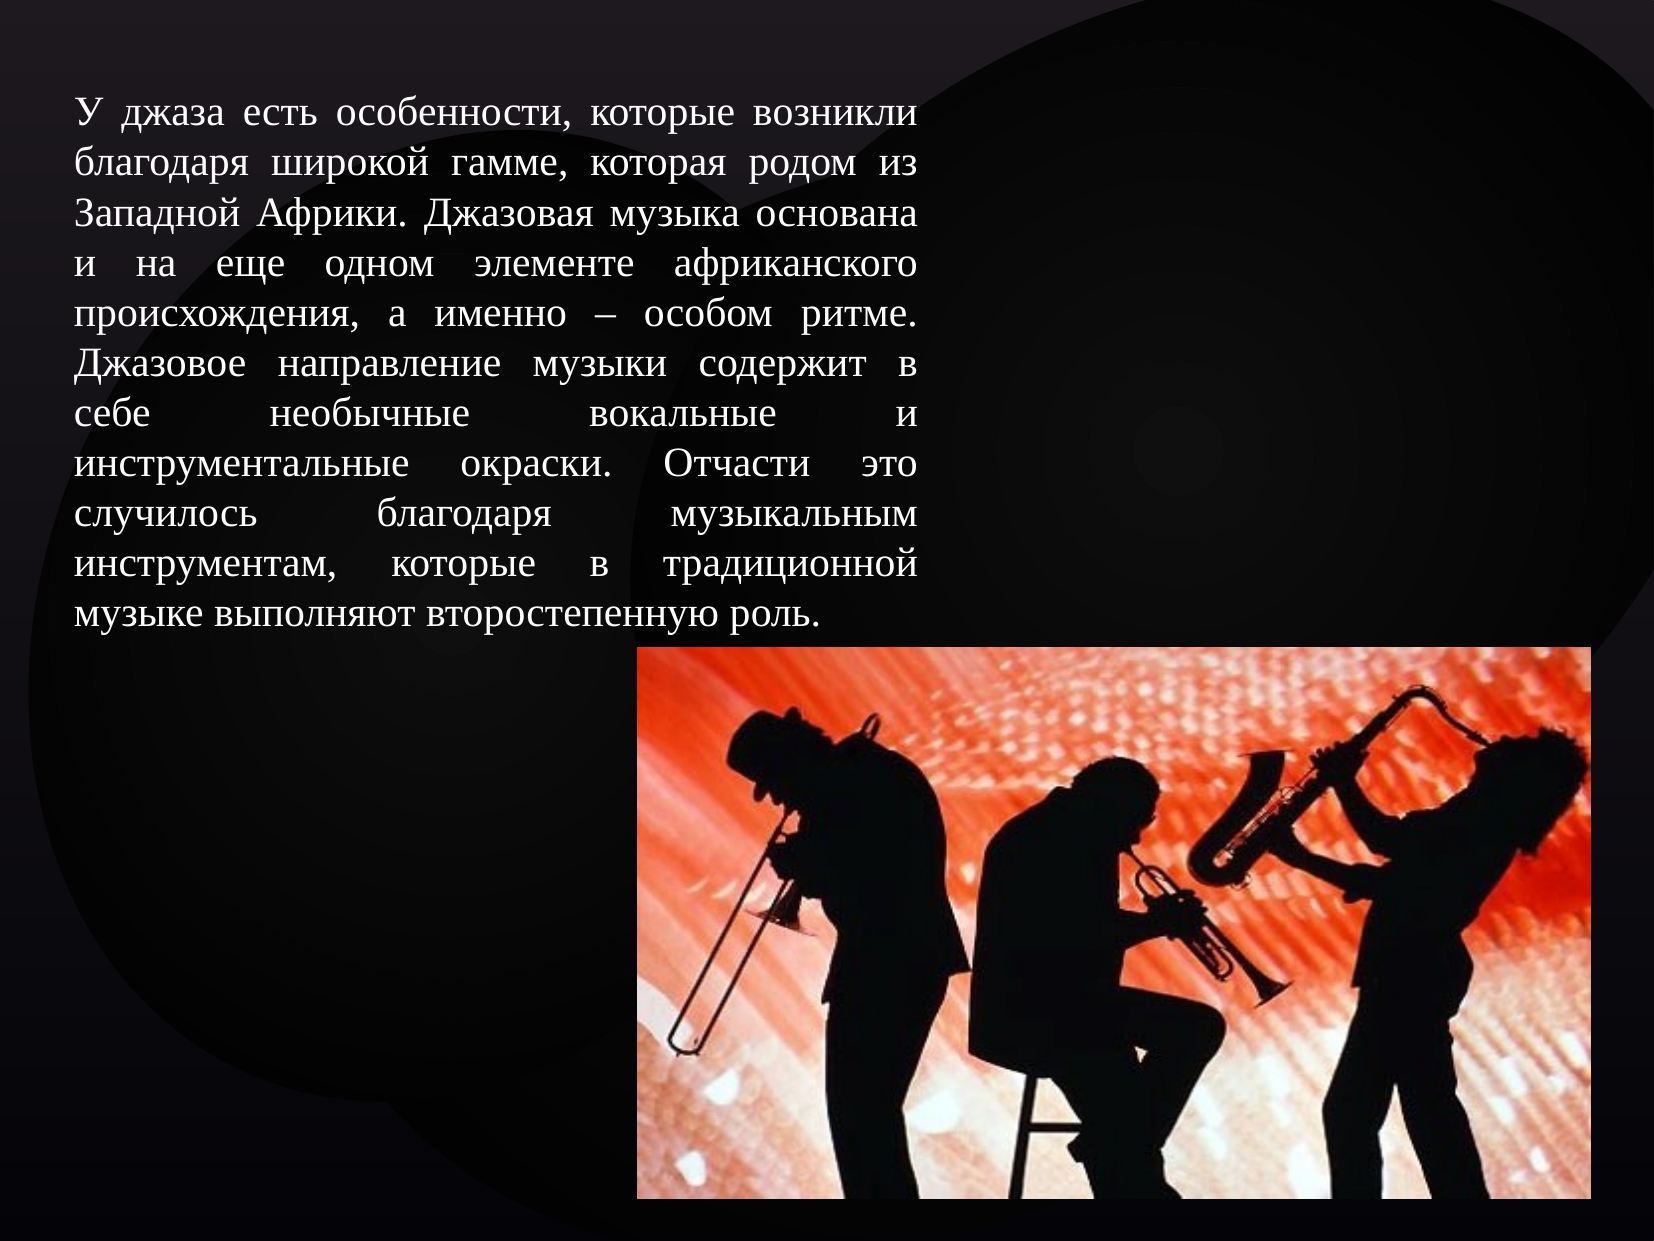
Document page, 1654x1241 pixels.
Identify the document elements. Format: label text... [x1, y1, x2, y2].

text_box У джаза есть особенности, которые возникли благодаря широкой гамме, которая родом из Западной Африки. Джазовая музыка основана и на еще одном элементе африканского происхождения, а именно – особом ритме. Джазовое направление музыки содержит в себе необычные вокальные и инструментальные окраски. Отчасти это случилось благодаря музыкальным инструментам, которые в традиционной музыке выполняют второстепенную роль. [59, 77, 933, 642]
picture [637, 647, 1591, 1199]
